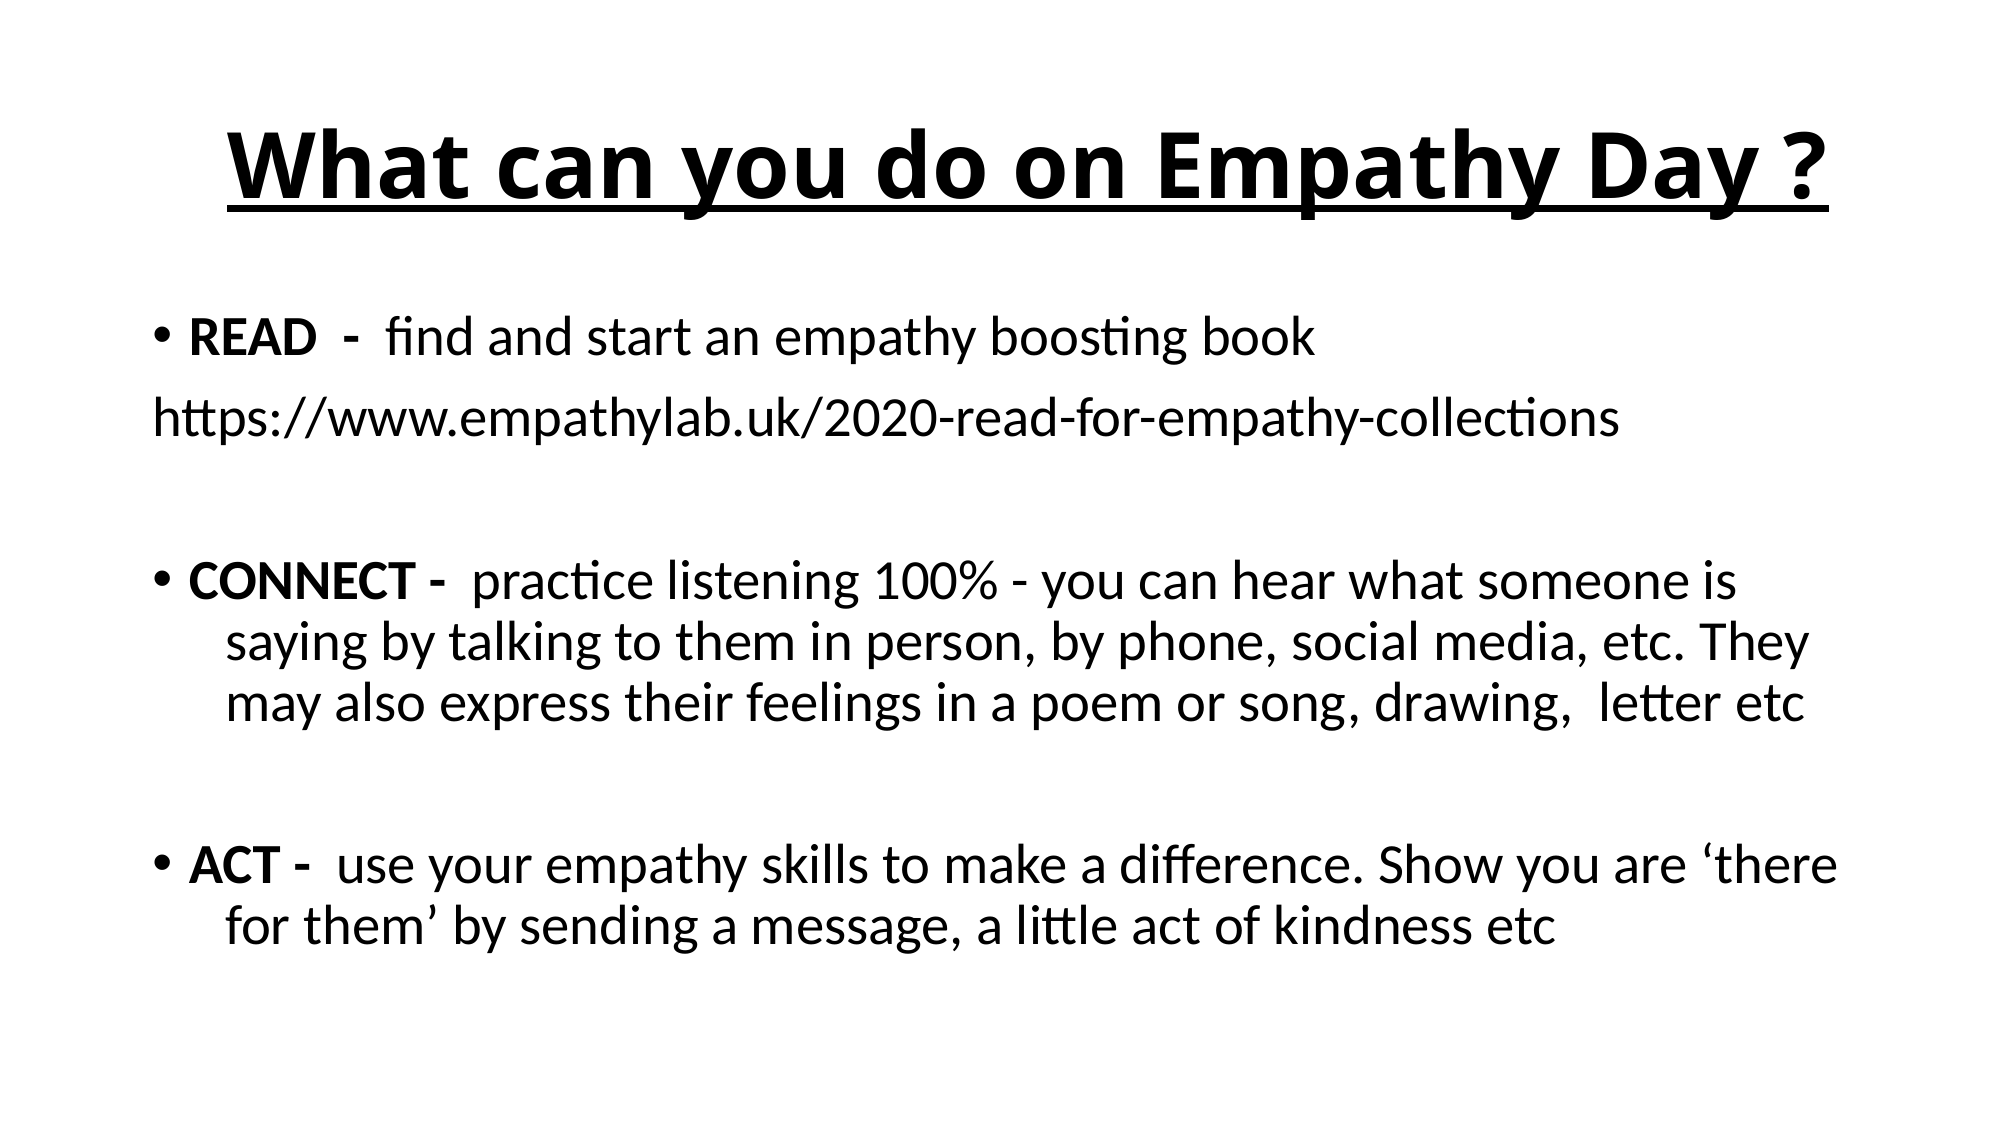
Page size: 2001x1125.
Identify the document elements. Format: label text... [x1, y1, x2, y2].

list READ - find and start an empathy boosting book https://www.empathylab.uk/2020-read-for-empathy-collections CONNECT - practice listening 100% - you can hear what someone is saying by talking to them in person, by phone, social media, etc. They may also express their feelings in a poem or song, drawing, letter etc ACT - use your empathy skills to make a difference. Show you are ‘there for them’ by sending a message, a little act of kindness etc [137, 299, 1863, 1014]
title What can you do on Empathy Day ? [137, 59, 1863, 278]
